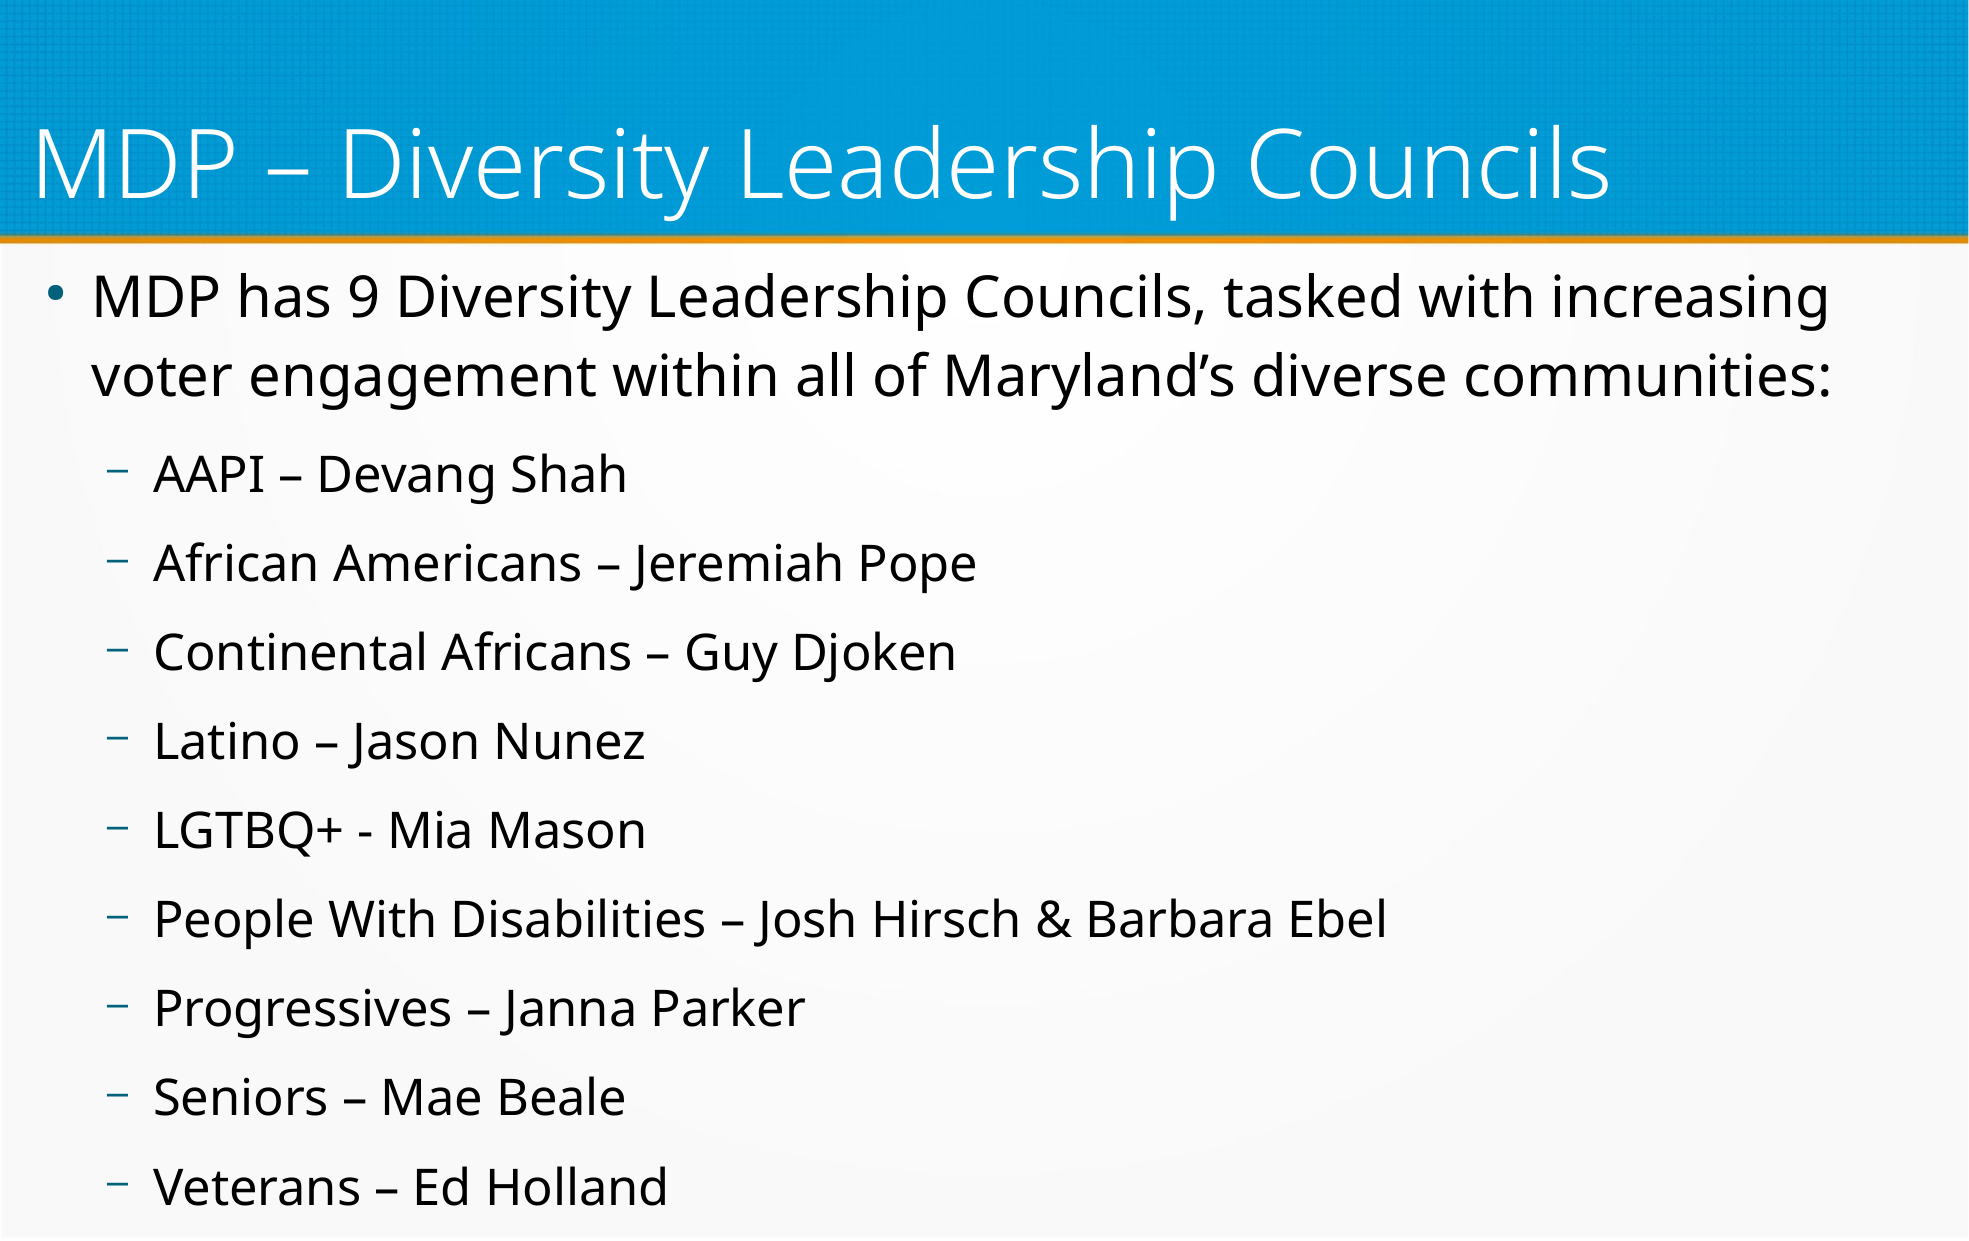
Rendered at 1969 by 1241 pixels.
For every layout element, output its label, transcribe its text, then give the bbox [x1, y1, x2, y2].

title MDP – Diversity Leadership Councils [30, 19, 1951, 227]
list MDP has 9 Diversity Leadership Councils, tasked with increasing voter engagement within all of Maryland’s diverse communities: AAPI – Devang Shah African Americans – Jeremiah Pope Continental Africans – Guy Djoken Latino – Jason Nunez LGTBQ+ - Mia Mason People With Disabilities – Josh Hirsch & Barbara Ebel Progressives – Janna Parker Seniors – Mae Beale Veterans – Ed Holland [30, 255, 1936, 1231]
picture [0, 233, 1969, 1241]
